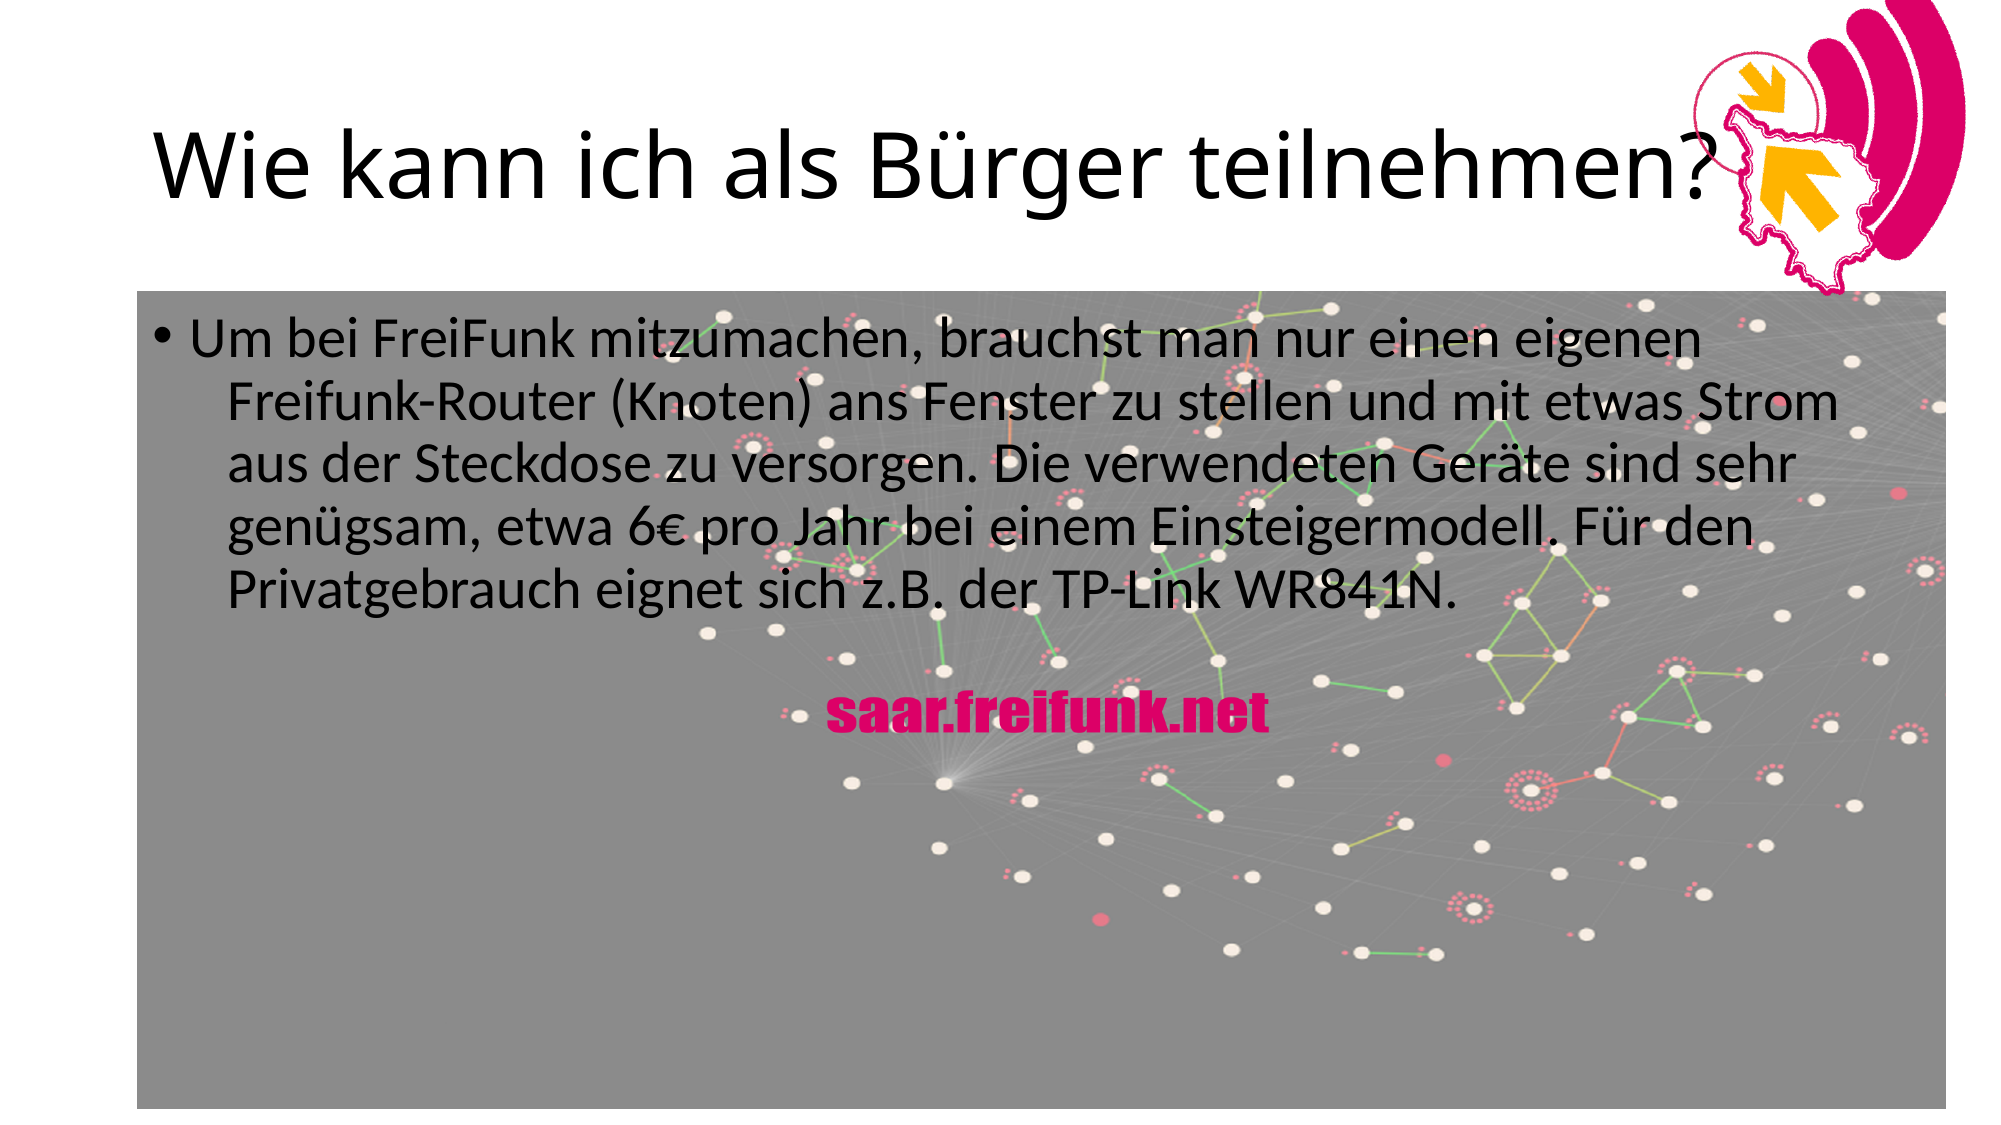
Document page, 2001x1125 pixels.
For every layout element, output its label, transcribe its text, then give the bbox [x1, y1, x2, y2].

list Um bei FreiFunk mitzumachen, brauchst man nur einen eigenen Freifunk-Router (Knoten) ans Fenster zu stellen und mit etwas Strom aus der Steckdose zu versorgen. Die verwendeten Geräte sind sehr genügsam, etwa 6€ pro Jahr bei einem Einsteigermodell. Für den Privatgebrauch eignet sich z.B. der TP-Link WR841N. [137, 299, 1863, 1014]
title Wie kann ich als Bürger teilnehmen? [137, 59, 1704, 278]
picture [137, 0, 2000, 1109]
